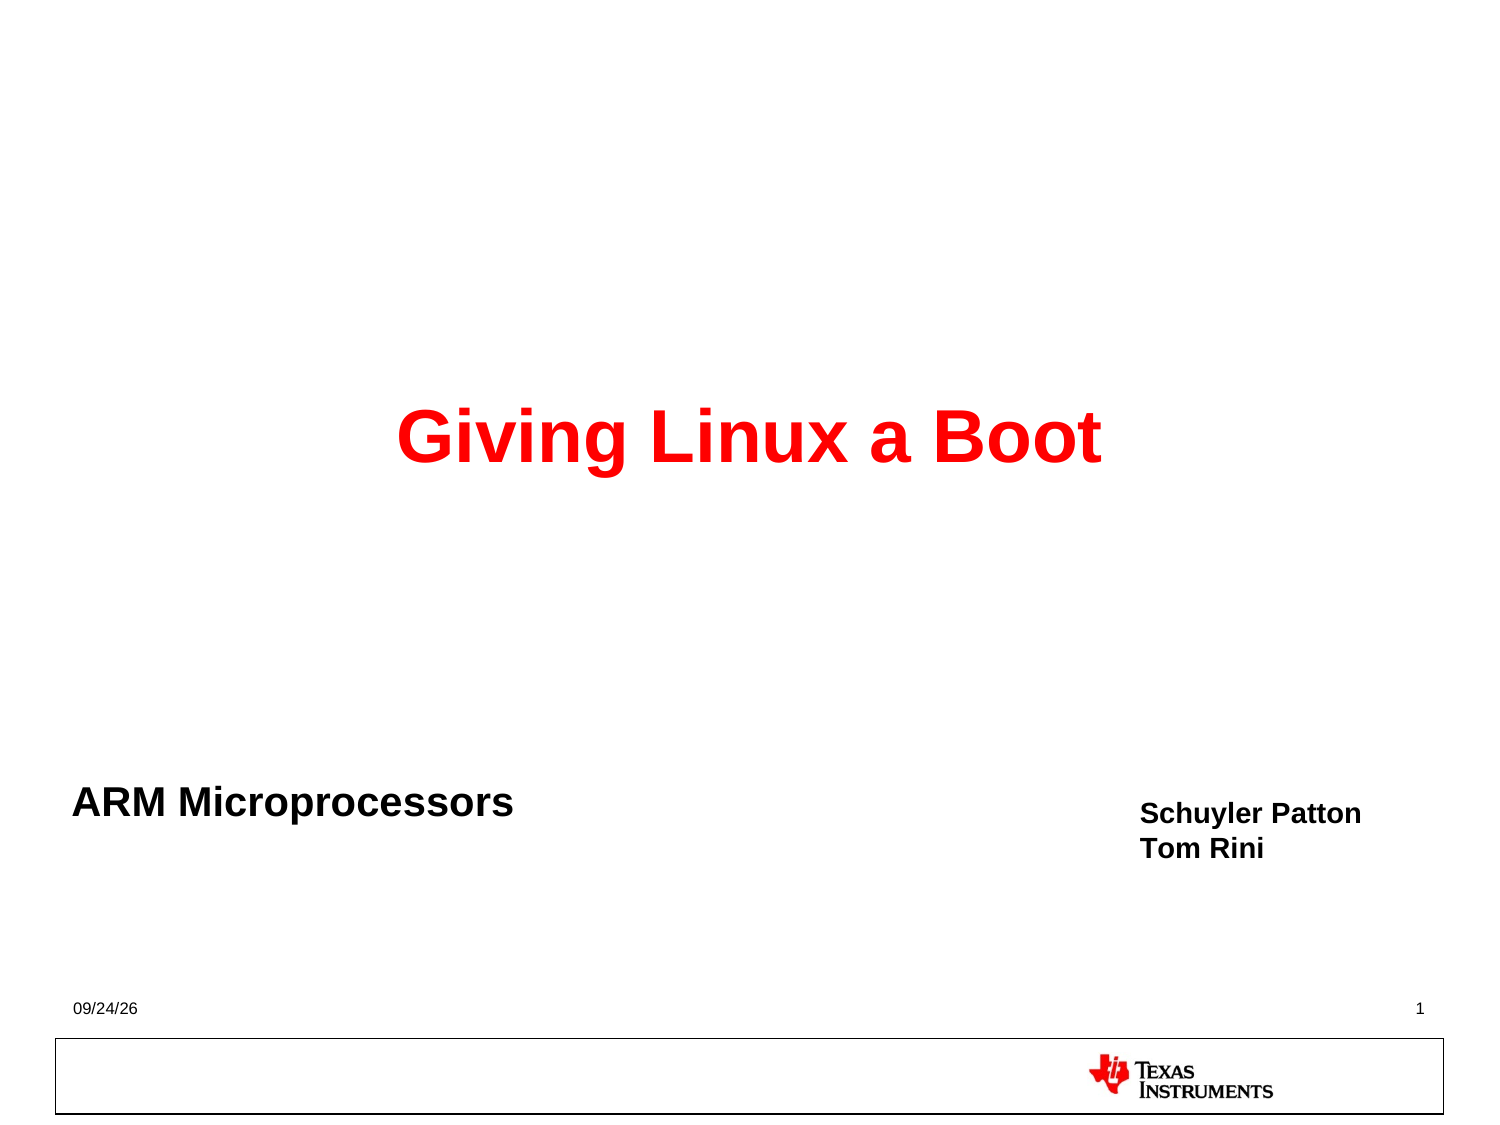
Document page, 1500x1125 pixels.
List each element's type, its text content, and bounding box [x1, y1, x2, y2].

picture [1087, 1052, 1274, 1099]
text_box <number> [1089, 990, 1440, 1025]
title Giving Linux a Boot [56, 318, 1444, 560]
text_box Schuyler Patton Tom Rini [1125, 787, 1378, 873]
text_box ARM Microprocessors [56, 600, 563, 851]
text_box 01/09/12 [58, 990, 409, 1025]
